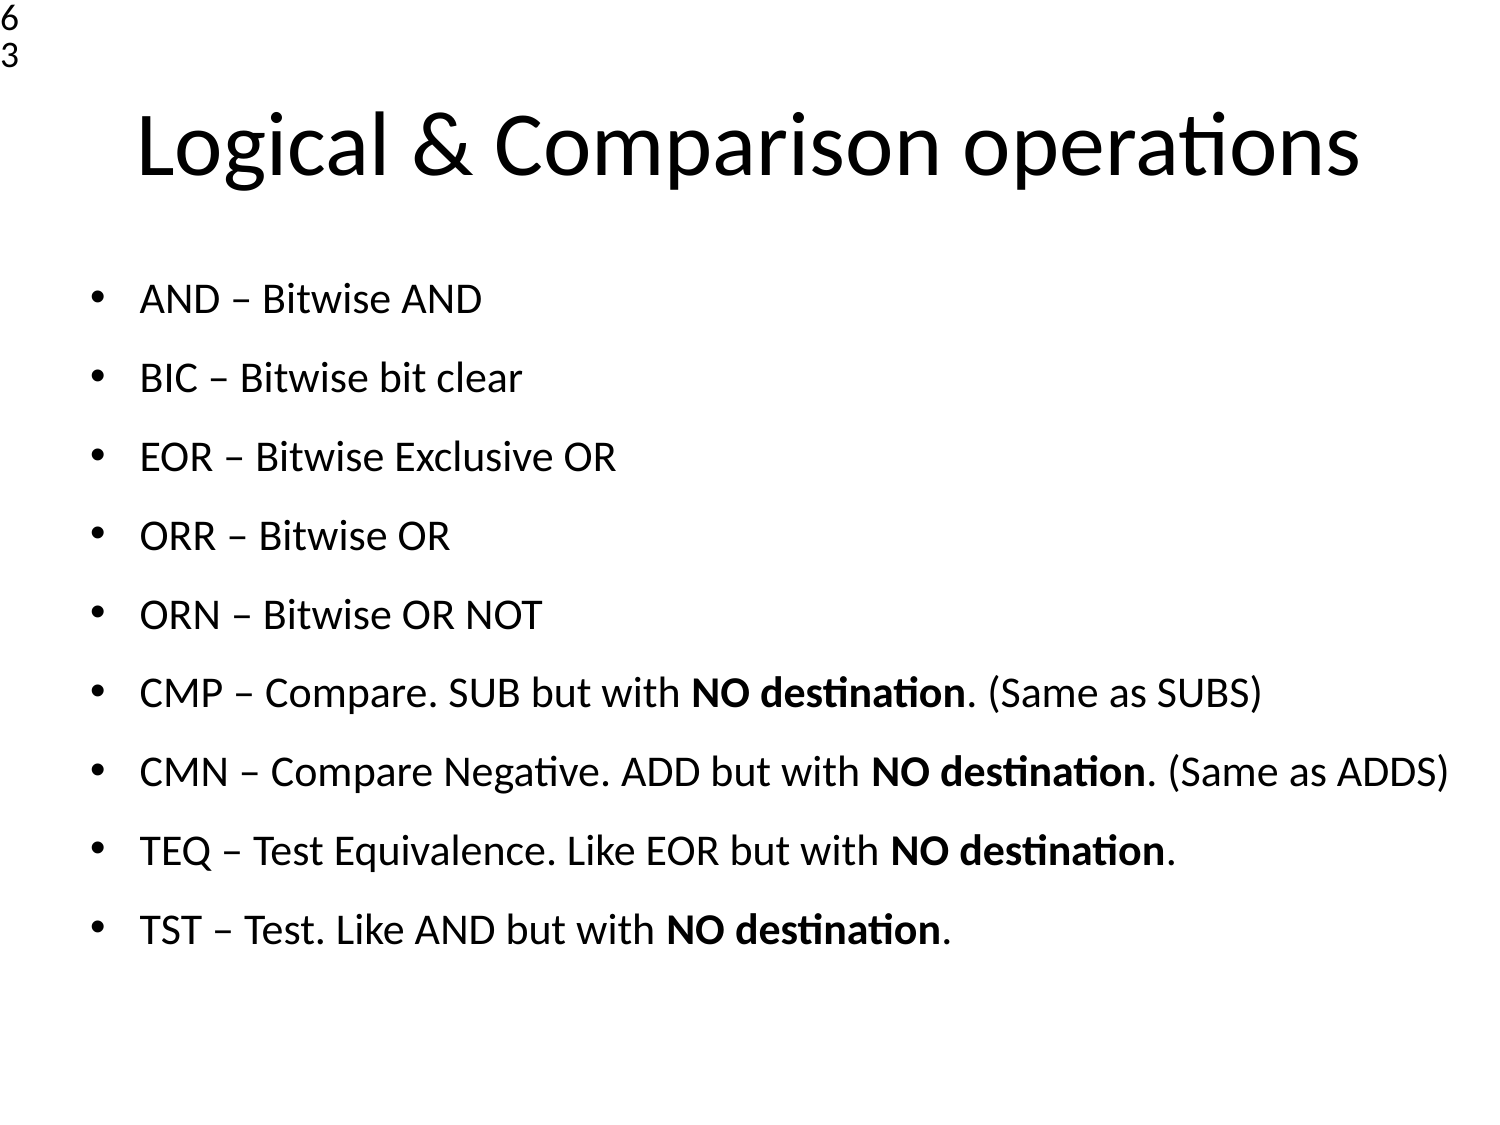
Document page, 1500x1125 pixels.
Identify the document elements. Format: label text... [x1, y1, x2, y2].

title Logical & Comparison operations [75, 45, 1425, 233]
list AND – Bitwise AND BIC – Bitwise bit clear EOR – Bitwise Exclusive OR ORR – Bitwise OR ORN – Bitwise OR NOT CMP – Compare. SUB but with NO destination. (Same as SUBS) CMN – Compare Negative. ADD but with NO destination. (Same as ADDS) TEQ – Test Equivalence. Like EOR but with NO destination. TST – Test. Like AND but with NO destination. [75, 262, 1475, 1005]
